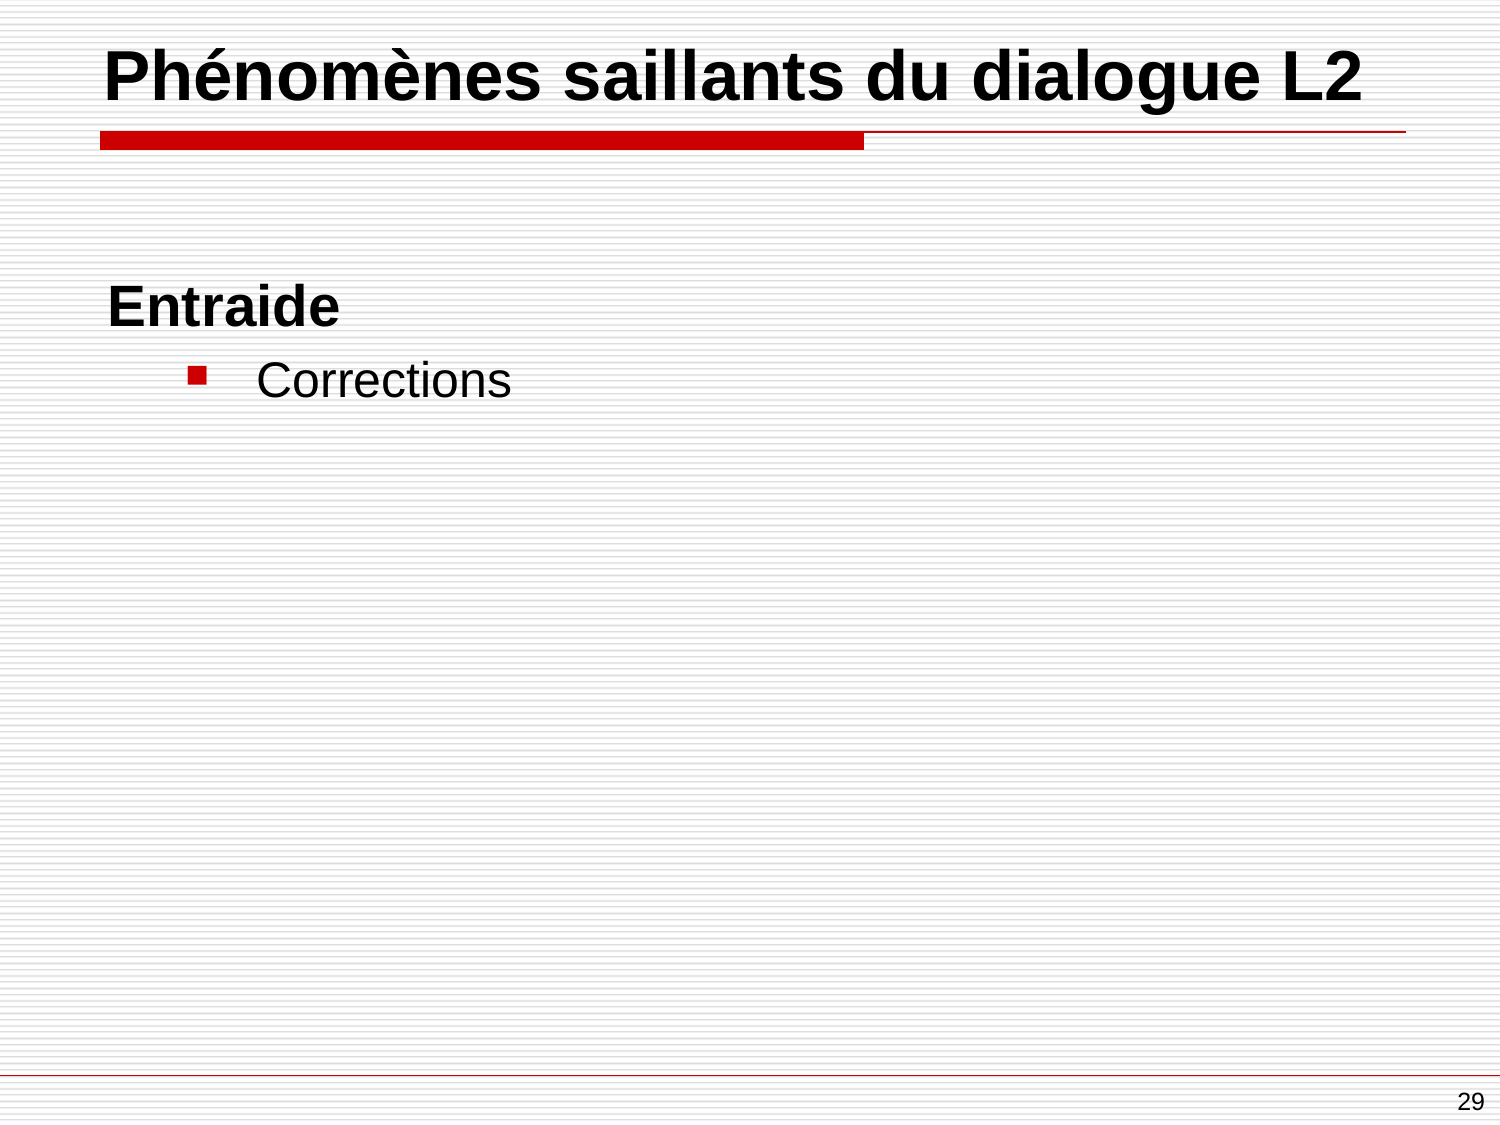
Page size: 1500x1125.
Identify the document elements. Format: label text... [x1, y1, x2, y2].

picture [0, 1076, 1500, 1125]
picture [0, 0, 1500, 1075]
title Phénomènes saillants du dialogue L2 [88, 29, 1500, 124]
list Entraide Corrections [92, 265, 1477, 1063]
